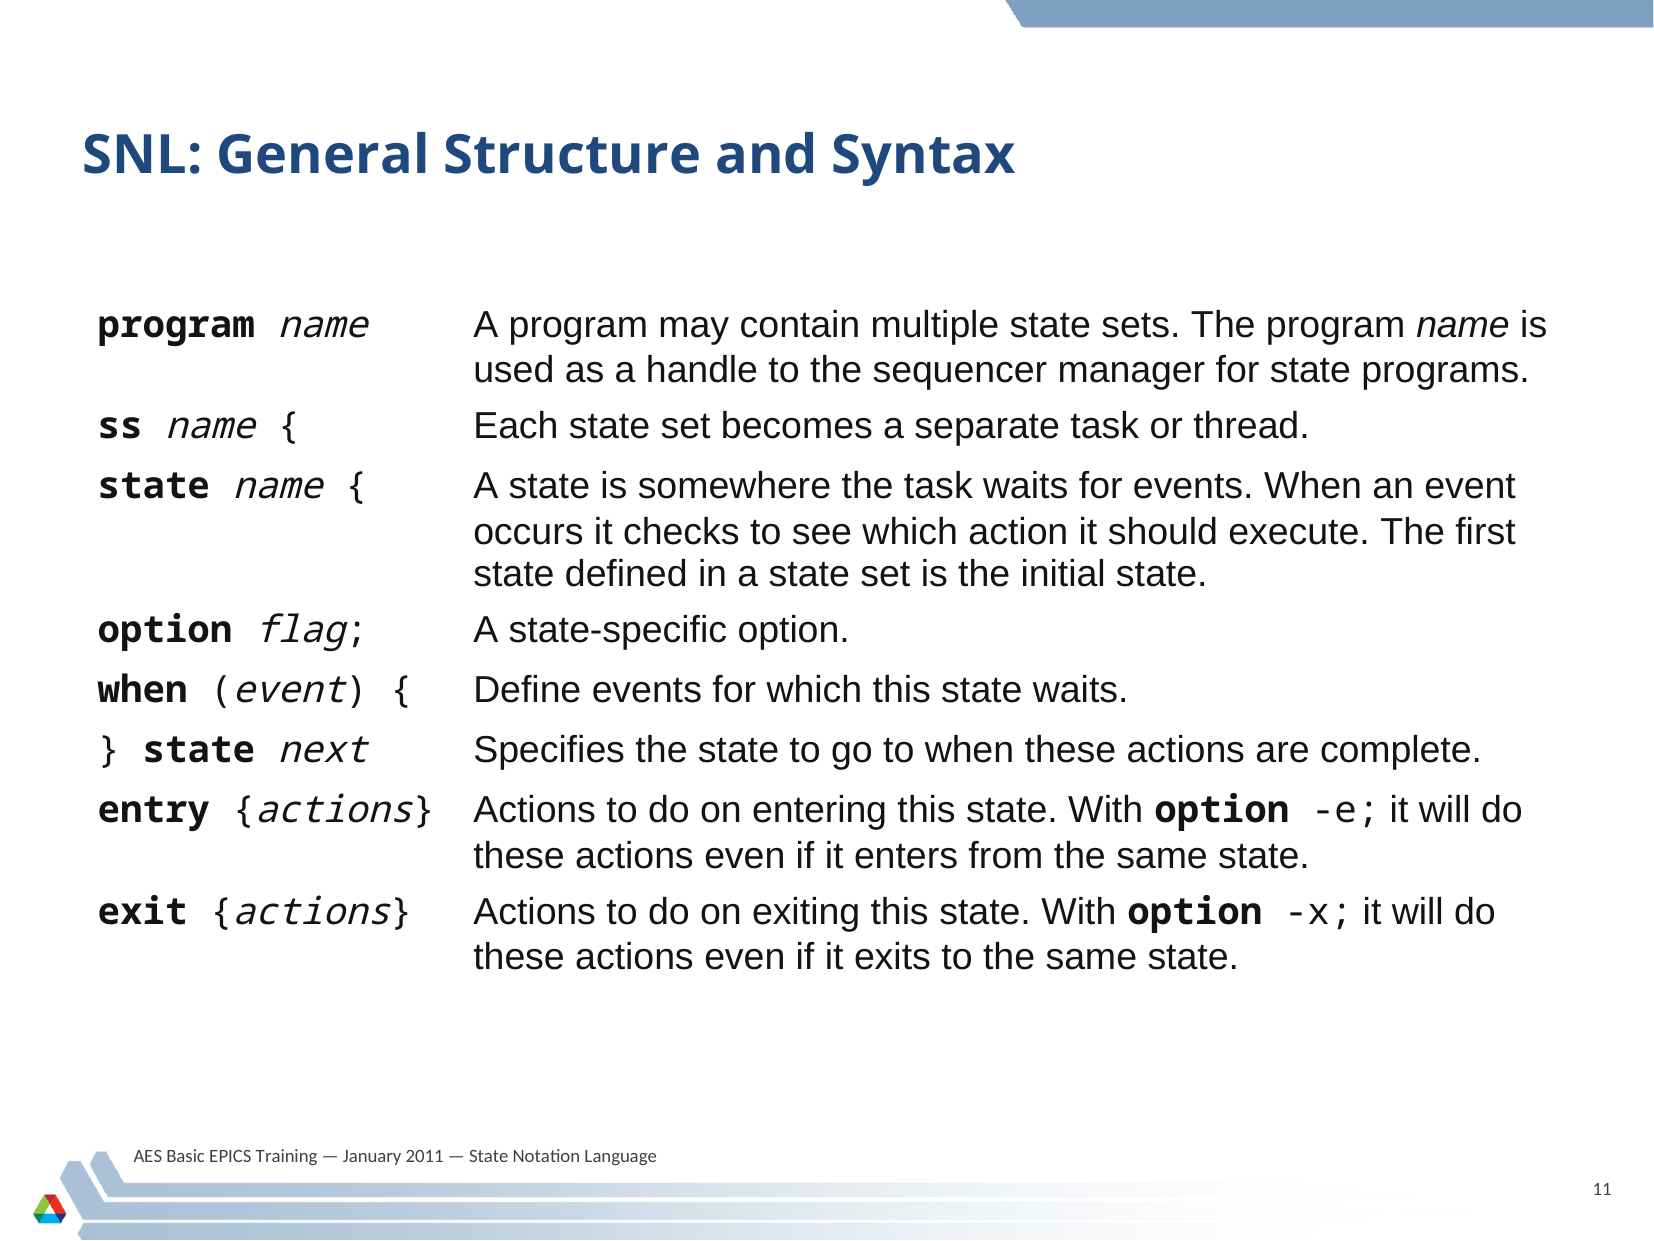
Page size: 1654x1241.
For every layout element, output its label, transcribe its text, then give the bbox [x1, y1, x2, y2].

picture [0, 1143, 1654, 1240]
picture [0, 0, 1654, 29]
title SNL: General Structure and Syntax [82, 49, 1571, 257]
list program name A program may contain multiple state sets. The program name is used as a handle to the sequencer manager for state programs. ss name { Each state set becomes a separate task or thread. state name { A state is somewhere the task waits for events. When an event occurs it checks to see which action it should execute. The first state defined in a state set is the initial state. option flag; A state-specific option. when (event) { Define events for which this state waits. } state next Specifies the state to go to when these actions are complete. entry {actions} Actions to do on entering this state. With option -e; it will do these actions even if it enters from the same state. exit {actions} Actions to do on exiting this state. With option -x; it will do these actions even if it exits to the same state. [82, 289, 1571, 1124]
